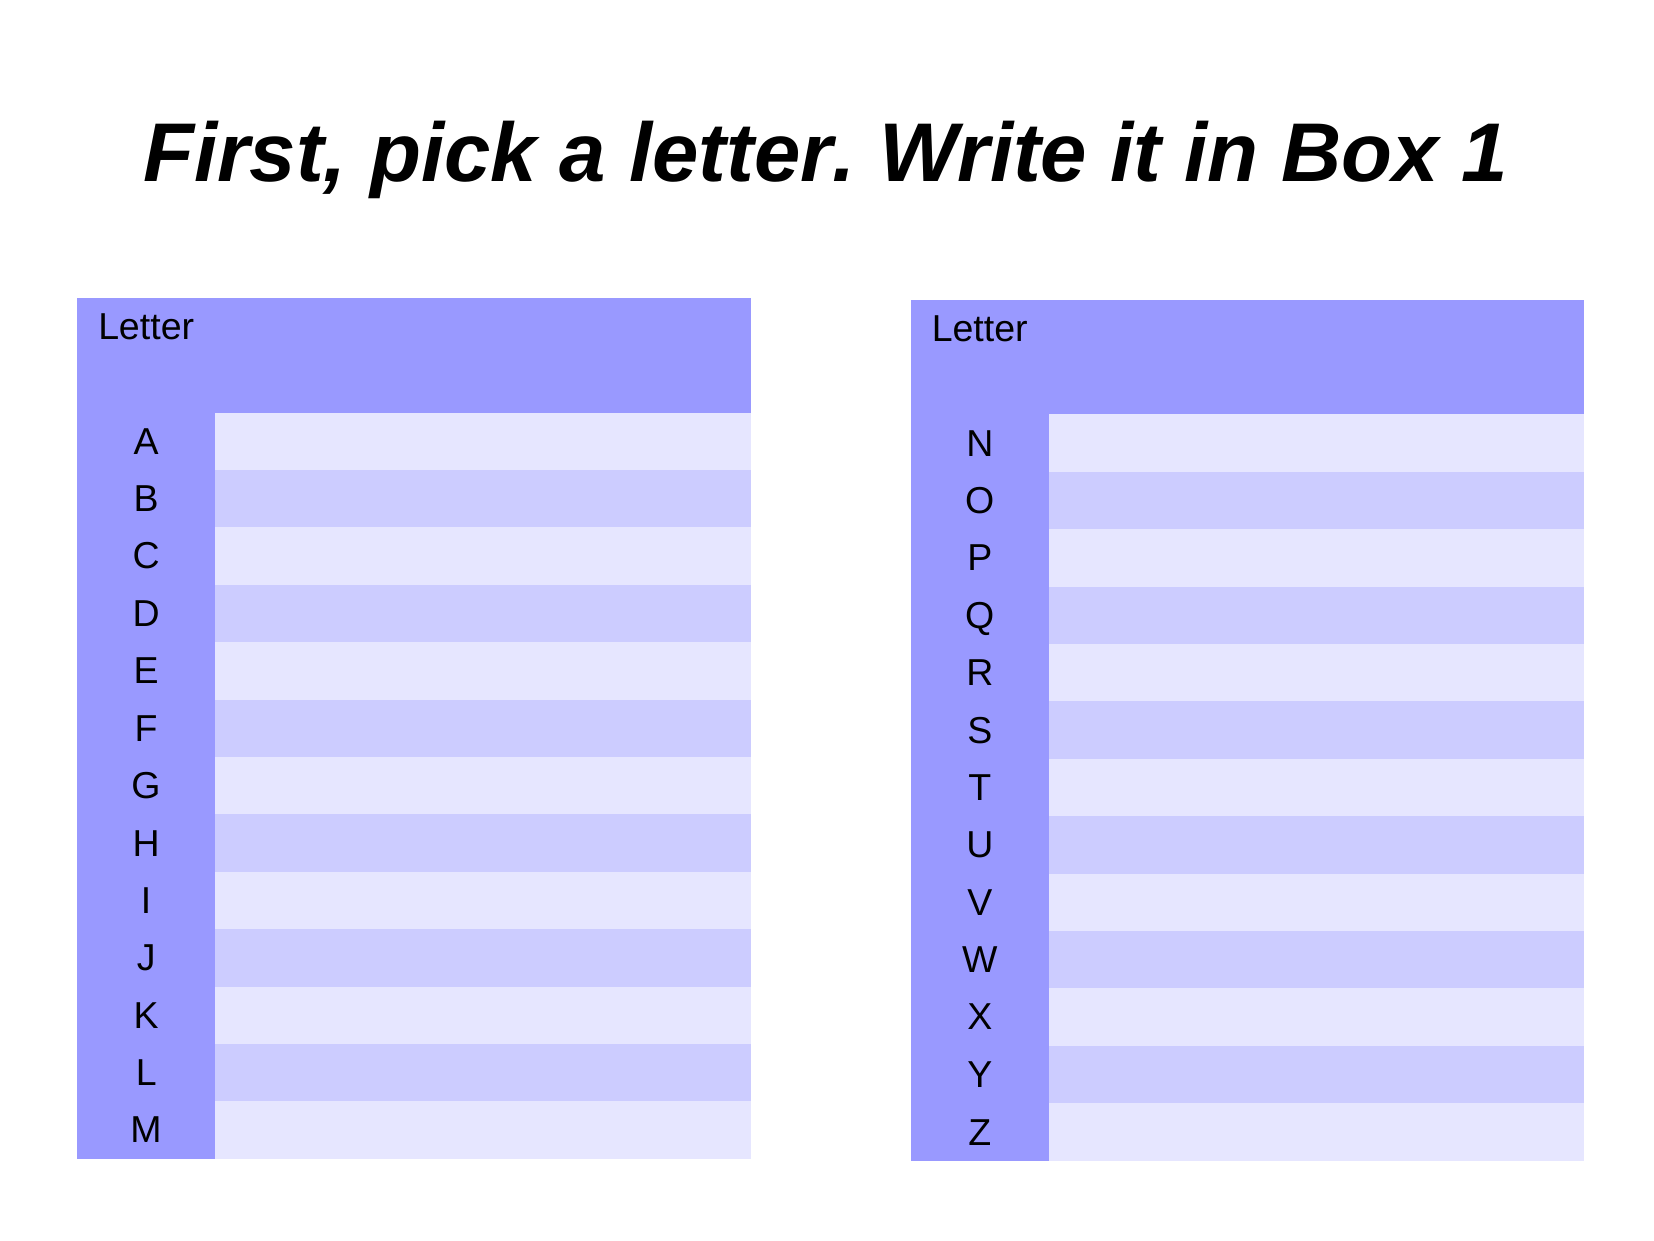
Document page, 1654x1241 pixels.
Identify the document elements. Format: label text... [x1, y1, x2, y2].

table_cell N [911, 414, 1049, 472]
table_cell [322, 872, 429, 929]
table_cell E [77, 642, 215, 700]
table_cell [429, 1101, 536, 1159]
table_cell W [911, 931, 1049, 988]
table_cell Y [911, 1046, 1049, 1103]
table_cell [536, 470, 643, 527]
table_cell I [77, 872, 215, 929]
table_cell [429, 929, 536, 987]
table_cell [429, 355, 536, 413]
table_cell [1477, 931, 1584, 988]
table_cell [1370, 357, 1477, 414]
table_cell [1263, 414, 1370, 472]
table_cell [1049, 587, 1156, 644]
table_cell [1049, 874, 1156, 931]
table_cell [1156, 1103, 1263, 1161]
table_cell [643, 987, 751, 1044]
table_cell G [77, 757, 215, 814]
table_cell [1049, 988, 1156, 1046]
table_cell [536, 929, 643, 987]
table_cell [1263, 701, 1370, 759]
table_cell [1477, 587, 1584, 644]
table_cell M [77, 1101, 215, 1159]
table_cell [429, 987, 536, 1044]
table_cell [643, 1101, 751, 1159]
table_cell A [77, 413, 215, 470]
table_cell V [911, 874, 1049, 931]
table_cell [1156, 816, 1263, 874]
table_cell [536, 814, 643, 872]
table_header Letter [77, 298, 215, 413]
table_cell [429, 585, 536, 642]
table_cell [215, 1101, 322, 1159]
table_cell [322, 1101, 429, 1159]
table_cell [1156, 644, 1263, 701]
table_cell [322, 527, 429, 585]
table_cell D [77, 585, 215, 642]
table_cell [536, 757, 643, 814]
table_cell [1263, 1046, 1370, 1103]
table_cell [1477, 759, 1584, 816]
table_cell Z [911, 1103, 1049, 1161]
table_cell [215, 757, 322, 814]
table_cell [1370, 414, 1477, 472]
table_cell [1477, 816, 1584, 874]
table_cell [643, 470, 751, 527]
table_cell [1156, 1046, 1263, 1103]
table_cell [215, 1044, 322, 1101]
table_cell [643, 872, 751, 929]
table_cell [429, 757, 536, 814]
table_cell [1049, 357, 1156, 414]
table_cell [1263, 759, 1370, 816]
table_cell [1370, 1046, 1477, 1103]
table_cell [322, 929, 429, 987]
table_cell [322, 642, 429, 700]
table_cell [536, 413, 643, 470]
table_cell [215, 872, 322, 929]
table_cell [1156, 587, 1263, 644]
table_cell [1263, 1103, 1370, 1161]
table_cell [1477, 1046, 1584, 1103]
table_cell S [911, 701, 1049, 759]
table_cell [1156, 357, 1263, 414]
table_cell [1370, 701, 1477, 759]
table_cell [215, 929, 322, 987]
table_cell [429, 814, 536, 872]
table_cell [1049, 1103, 1156, 1161]
table_cell [215, 814, 322, 872]
table_cell [1370, 644, 1477, 701]
table_cell [1477, 1103, 1584, 1161]
title First, pick a letter. Write it in Box 1 [82, 56, 1571, 250]
table_cell R [911, 644, 1049, 701]
table_cell [1263, 529, 1370, 587]
table_cell [643, 642, 751, 700]
table_cell [1477, 701, 1584, 759]
table_cell [1049, 644, 1156, 701]
table_cell K [77, 987, 215, 1044]
table_cell B [77, 470, 215, 527]
table_cell [429, 700, 536, 757]
table_cell [643, 929, 751, 987]
table_cell [1156, 988, 1263, 1046]
table_cell [1477, 357, 1584, 414]
table_cell [1156, 759, 1263, 816]
table_cell [1370, 529, 1477, 587]
table_cell [1370, 874, 1477, 931]
table_cell [1477, 988, 1584, 1046]
table_cell [1049, 1046, 1156, 1103]
table_cell [1370, 472, 1477, 529]
table_cell O [911, 472, 1049, 529]
table_cell [1049, 759, 1156, 816]
table_cell [1477, 874, 1584, 931]
table_cell [322, 470, 429, 527]
table_cell [429, 872, 536, 929]
table_cell [643, 700, 751, 757]
table_cell [1477, 414, 1584, 472]
table_cell [429, 527, 536, 585]
table_cell [1049, 472, 1156, 529]
table_cell [322, 1044, 429, 1101]
table_cell P [911, 529, 1049, 587]
table_cell [215, 355, 322, 413]
table_cell [322, 355, 429, 413]
table_cell [1156, 472, 1263, 529]
table_cell [1049, 931, 1156, 988]
table_header Letter [911, 300, 1049, 414]
table_cell J [77, 929, 215, 987]
table_cell [643, 413, 751, 470]
table_cell [215, 413, 322, 470]
table_cell [643, 757, 751, 814]
table_cell [536, 700, 643, 757]
table_cell [1370, 759, 1477, 816]
table_cell [1263, 816, 1370, 874]
table_cell [429, 642, 536, 700]
table_cell [215, 527, 322, 585]
table_cell [1156, 874, 1263, 931]
table_cell [1156, 931, 1263, 988]
table_cell [215, 642, 322, 700]
table_cell [1263, 644, 1370, 701]
table_cell [322, 585, 429, 642]
table_cell [643, 585, 751, 642]
table_cell [1370, 931, 1477, 988]
table_cell [1477, 644, 1584, 701]
table_cell [536, 1101, 643, 1159]
table_cell [1156, 701, 1263, 759]
table_cell X [911, 988, 1049, 1046]
table_cell [322, 757, 429, 814]
table_cell [1370, 816, 1477, 874]
table_cell [322, 987, 429, 1044]
table_cell H [77, 814, 215, 872]
table_cell F [77, 700, 215, 757]
table_cell [1049, 414, 1156, 472]
table_cell [1049, 701, 1156, 759]
table_cell [1263, 874, 1370, 931]
table_cell T [911, 759, 1049, 816]
table_cell L [77, 1044, 215, 1101]
table_cell [1263, 357, 1370, 414]
table_cell [643, 1044, 751, 1101]
table_cell [536, 527, 643, 585]
table_cell [429, 470, 536, 527]
table_cell [429, 1044, 536, 1101]
table_cell [1263, 988, 1370, 1046]
table_cell [429, 413, 536, 470]
table_cell [1156, 529, 1263, 587]
table_cell [1477, 472, 1584, 529]
table_cell [536, 987, 643, 1044]
table_cell U [911, 816, 1049, 874]
table_cell [322, 413, 429, 470]
table_cell [1049, 529, 1156, 587]
table_cell [1156, 414, 1263, 472]
table_cell [536, 642, 643, 700]
table_cell [536, 355, 643, 413]
table_cell [215, 987, 322, 1044]
table_cell Q [911, 587, 1049, 644]
table_cell [1477, 529, 1584, 587]
table_cell [215, 470, 322, 527]
table_cell [643, 527, 751, 585]
table_cell [1263, 472, 1370, 529]
table_cell [1263, 587, 1370, 644]
table_cell [1370, 587, 1477, 644]
table_cell [643, 355, 751, 413]
table_cell [1263, 931, 1370, 988]
table_cell [322, 814, 429, 872]
table_cell C [77, 527, 215, 585]
table_cell [1370, 988, 1477, 1046]
table_cell [536, 585, 643, 642]
table_header [215, 298, 751, 355]
table_header [1049, 300, 1584, 357]
table_cell [1370, 1103, 1477, 1161]
table_cell [536, 872, 643, 929]
table_cell [1049, 816, 1156, 874]
table_cell [322, 700, 429, 757]
table_cell [536, 1044, 643, 1101]
table_cell [215, 700, 322, 757]
table_cell [643, 814, 751, 872]
table_cell [215, 585, 322, 642]
